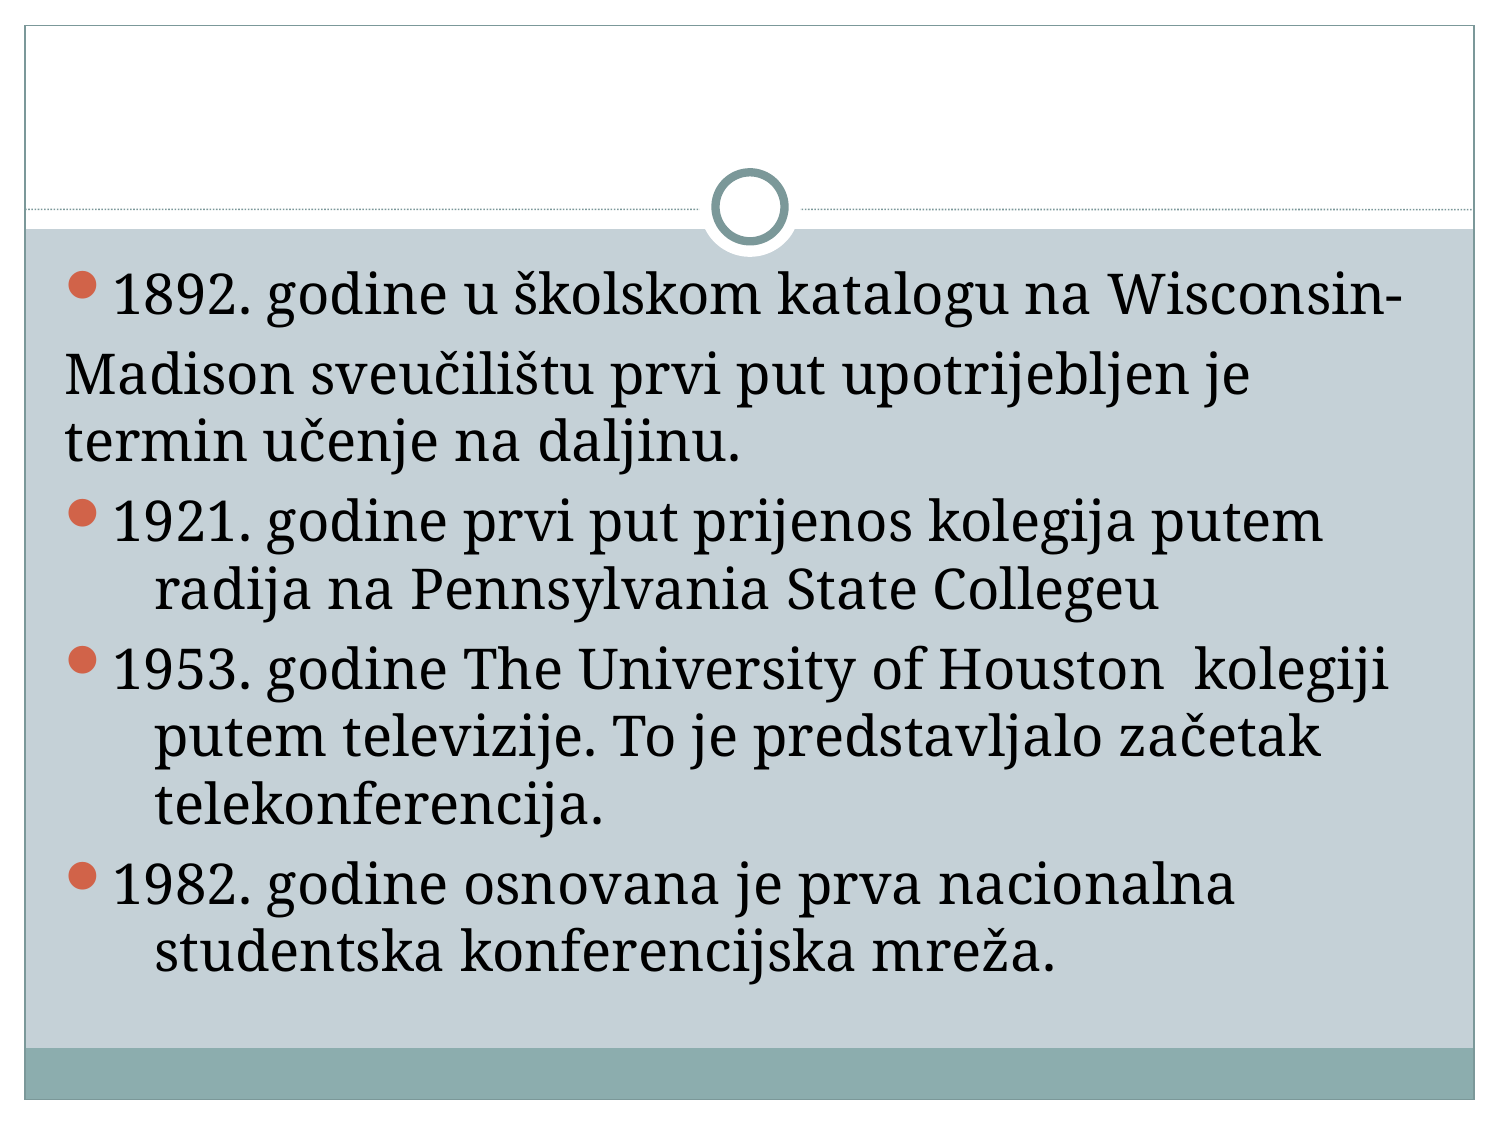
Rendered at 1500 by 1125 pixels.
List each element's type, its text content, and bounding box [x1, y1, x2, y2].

list 1892. godine u školskom katalogu na Wisconsin- Madison sveučilištu prvi put upotrijebljen je termin učenje na daljinu. 1921. godine prvi put prijenos kolegija putem radija na Pennsylvania State Collegeu 1953. godine The University of Houston kolegiji putem televizije. To je predstavljalo začetak telekonferencija. 1982. godine osnovana je prva nacionalna studentska konferencijska mreža. [49, 250, 1445, 1001]
